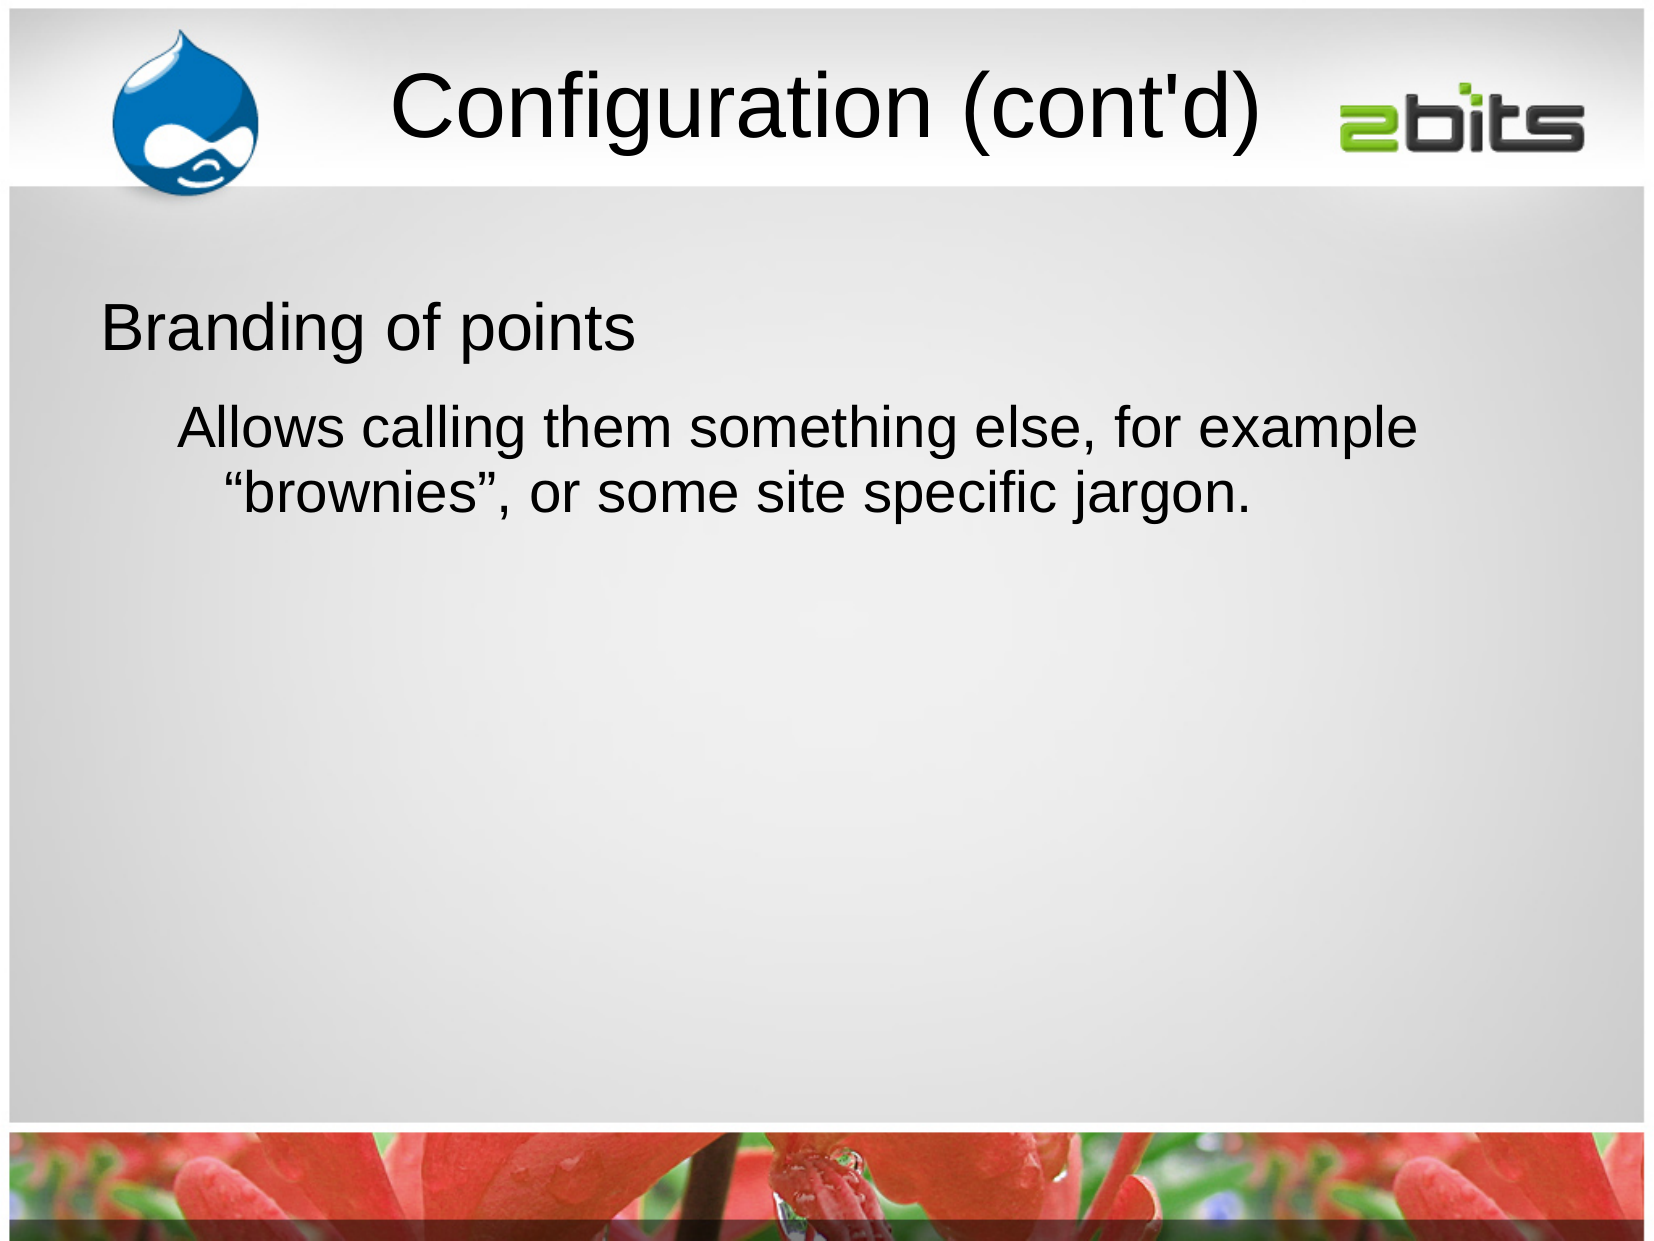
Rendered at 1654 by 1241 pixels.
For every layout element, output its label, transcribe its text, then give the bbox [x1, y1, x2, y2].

list Branding of points Allows calling them something else, for example “brownies”, or some site specific jargon. [82, 290, 1571, 1094]
title Configuration (cont'd) [82, 9, 1571, 202]
picture [0, 0, 1654, 1241]
